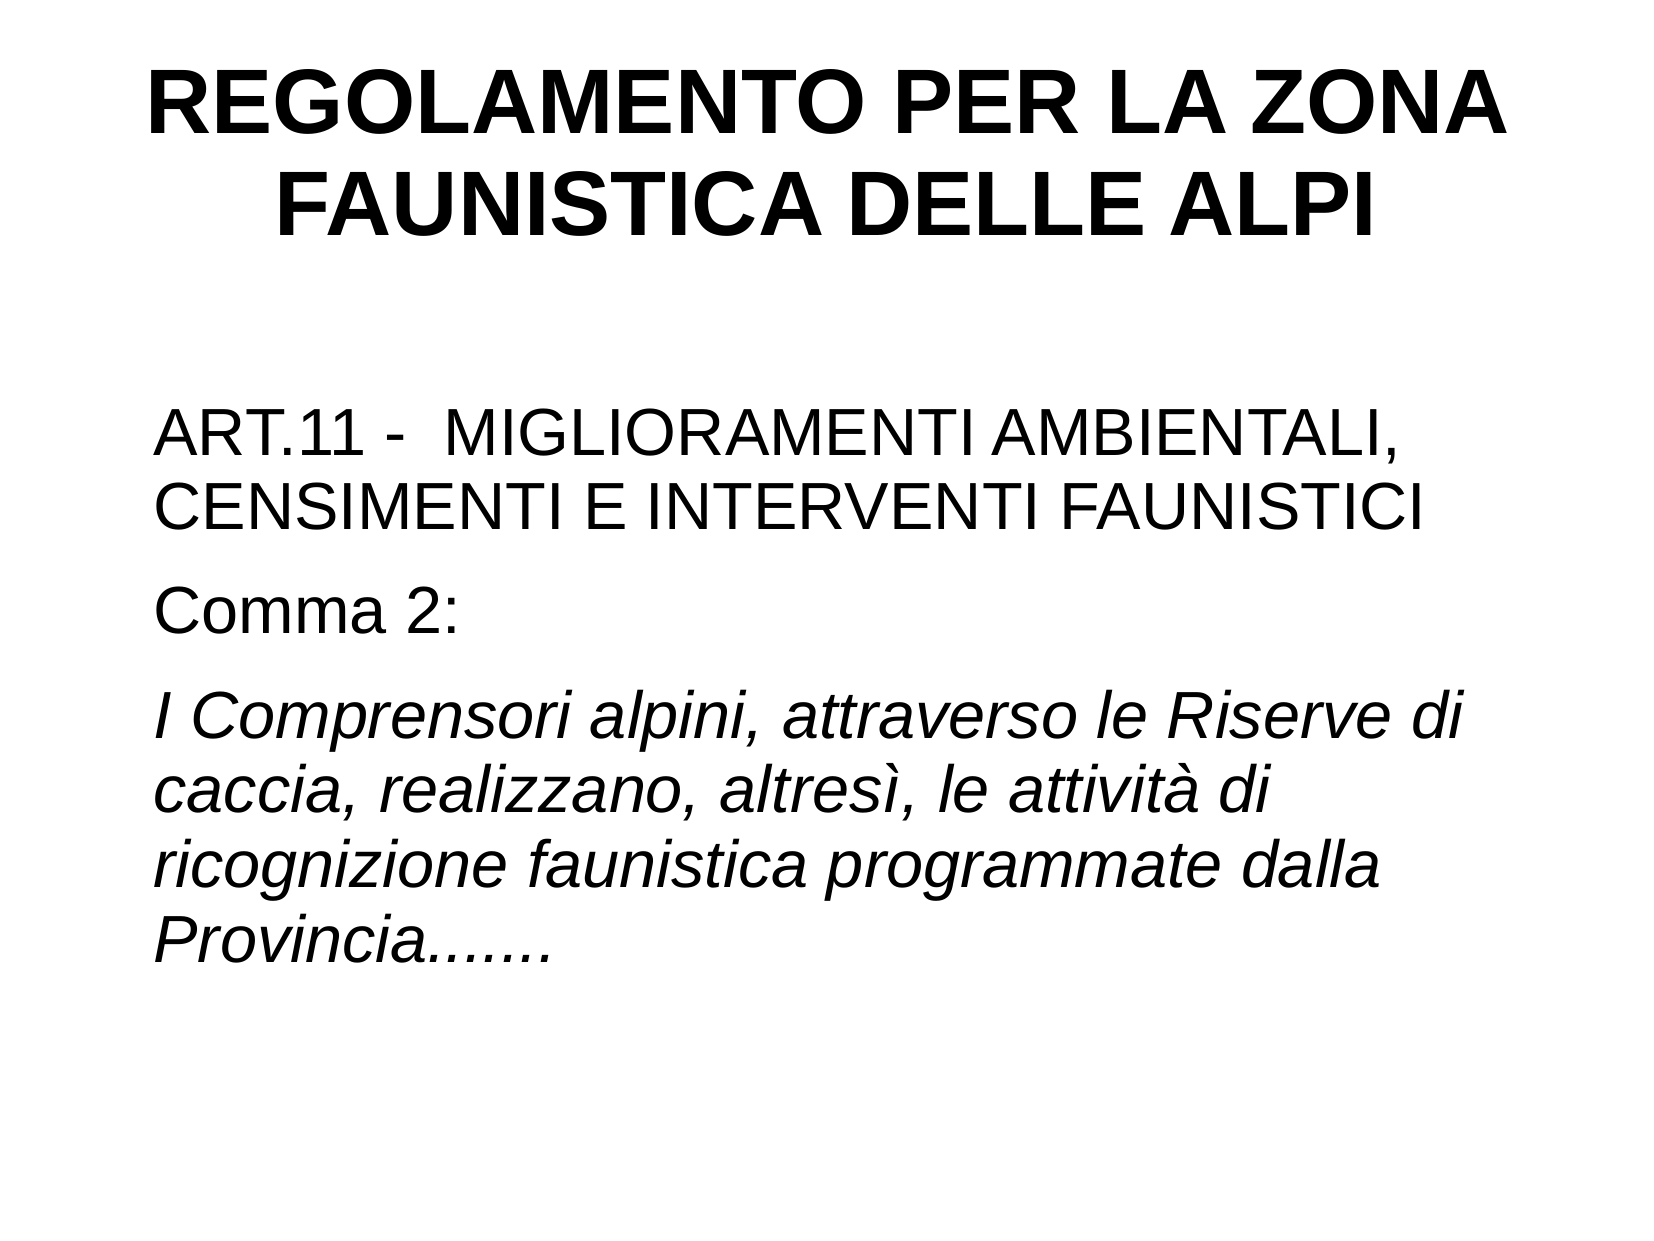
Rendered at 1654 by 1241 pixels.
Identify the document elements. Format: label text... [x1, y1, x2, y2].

list ART.11 - MIGLIORAMENTI AMBIENTALI, CENSIMENTI E INTERVENTI FAUNISTICI Comma 2: I Comprensori alpini, attraverso le Riserve di caccia, realizzano, altresì, le attività di ricognizione faunistica programmate dalla Provincia....... [82, 290, 1571, 1109]
title REGOLAMENTO PER LA ZONA FAUNISTICA DELLE ALPI [82, 49, 1571, 257]
